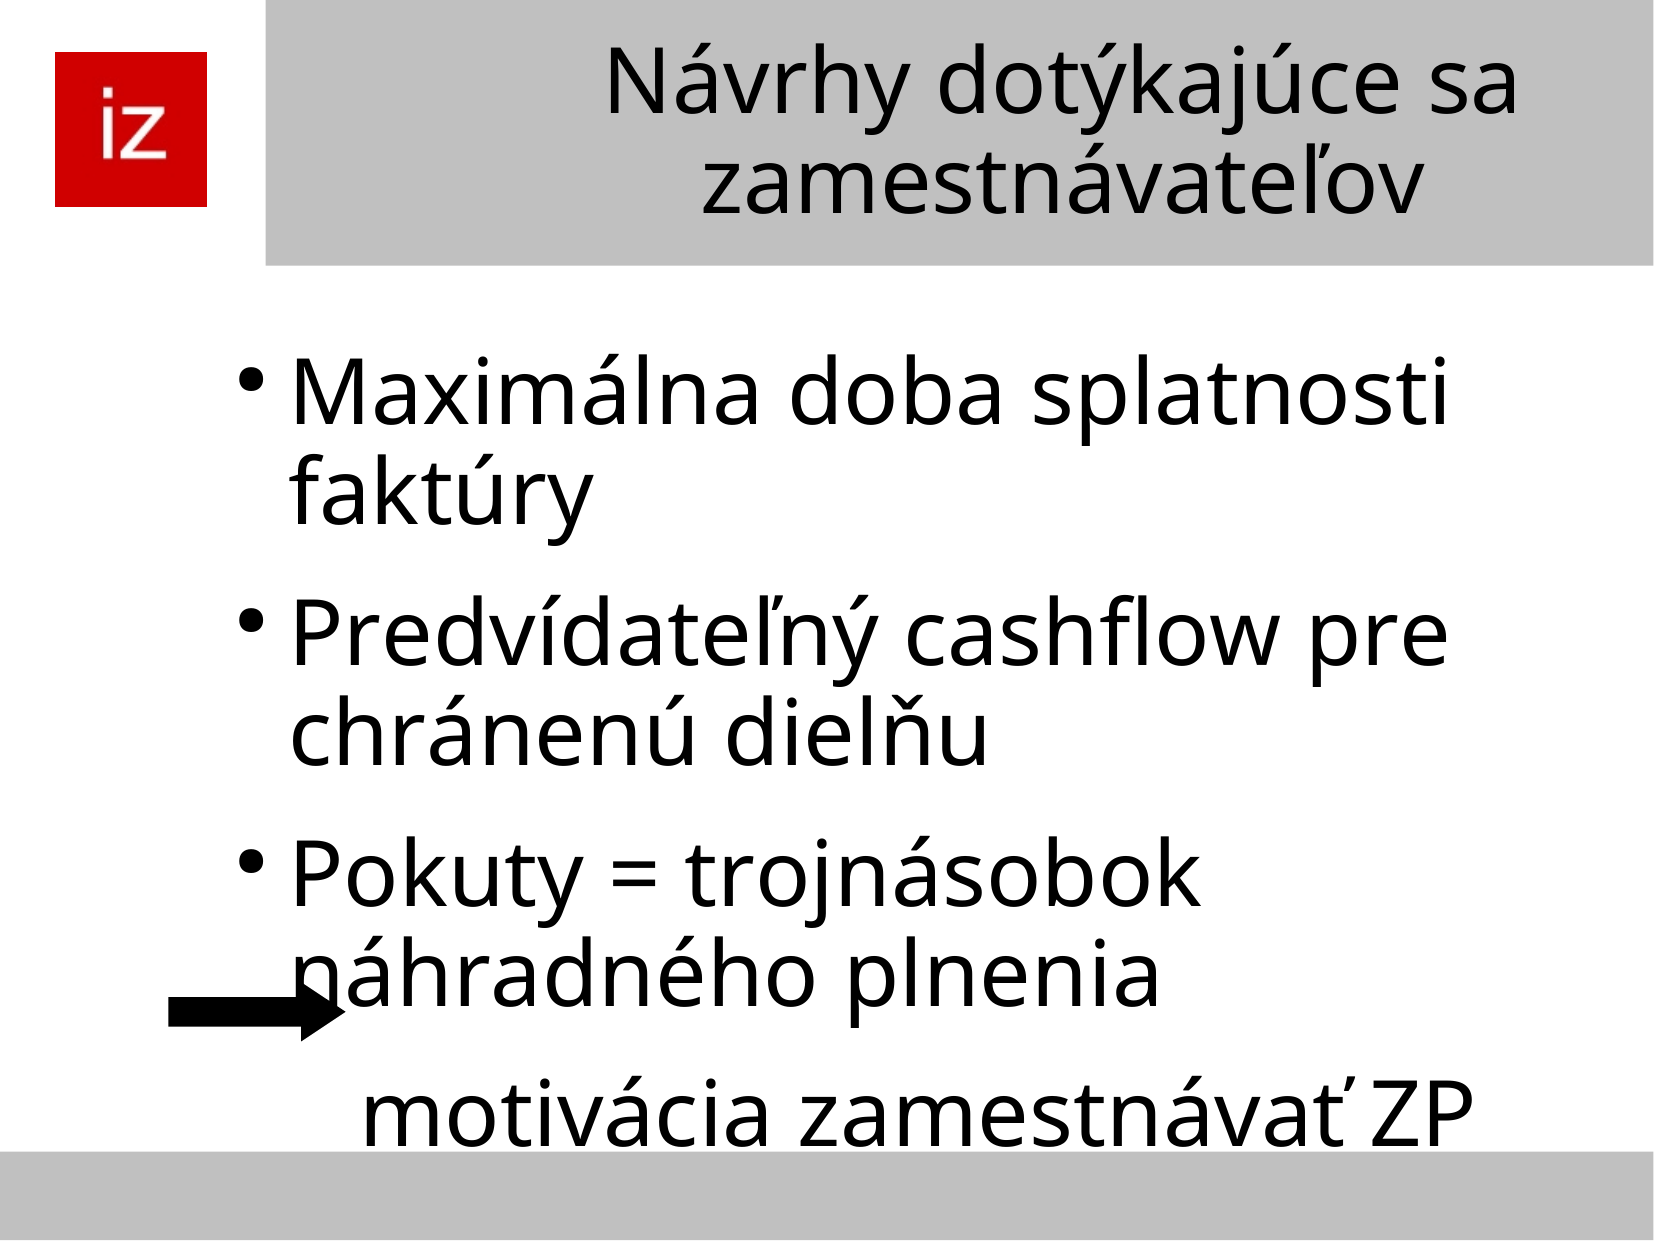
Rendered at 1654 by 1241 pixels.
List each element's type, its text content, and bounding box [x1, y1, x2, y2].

title Návrhy dotýkajúce sa zamestnávateľov [561, 29, 1565, 237]
text_box [168, 982, 346, 1042]
picture [55, 52, 207, 207]
list Maximálna doba splatnosti faktúry Predvídateľný cashflow pre chránenú dielňu Pokuty = trojnásobok náhradného plnenia motivácia zamestnávať ZP [121, 344, 1533, 1126]
